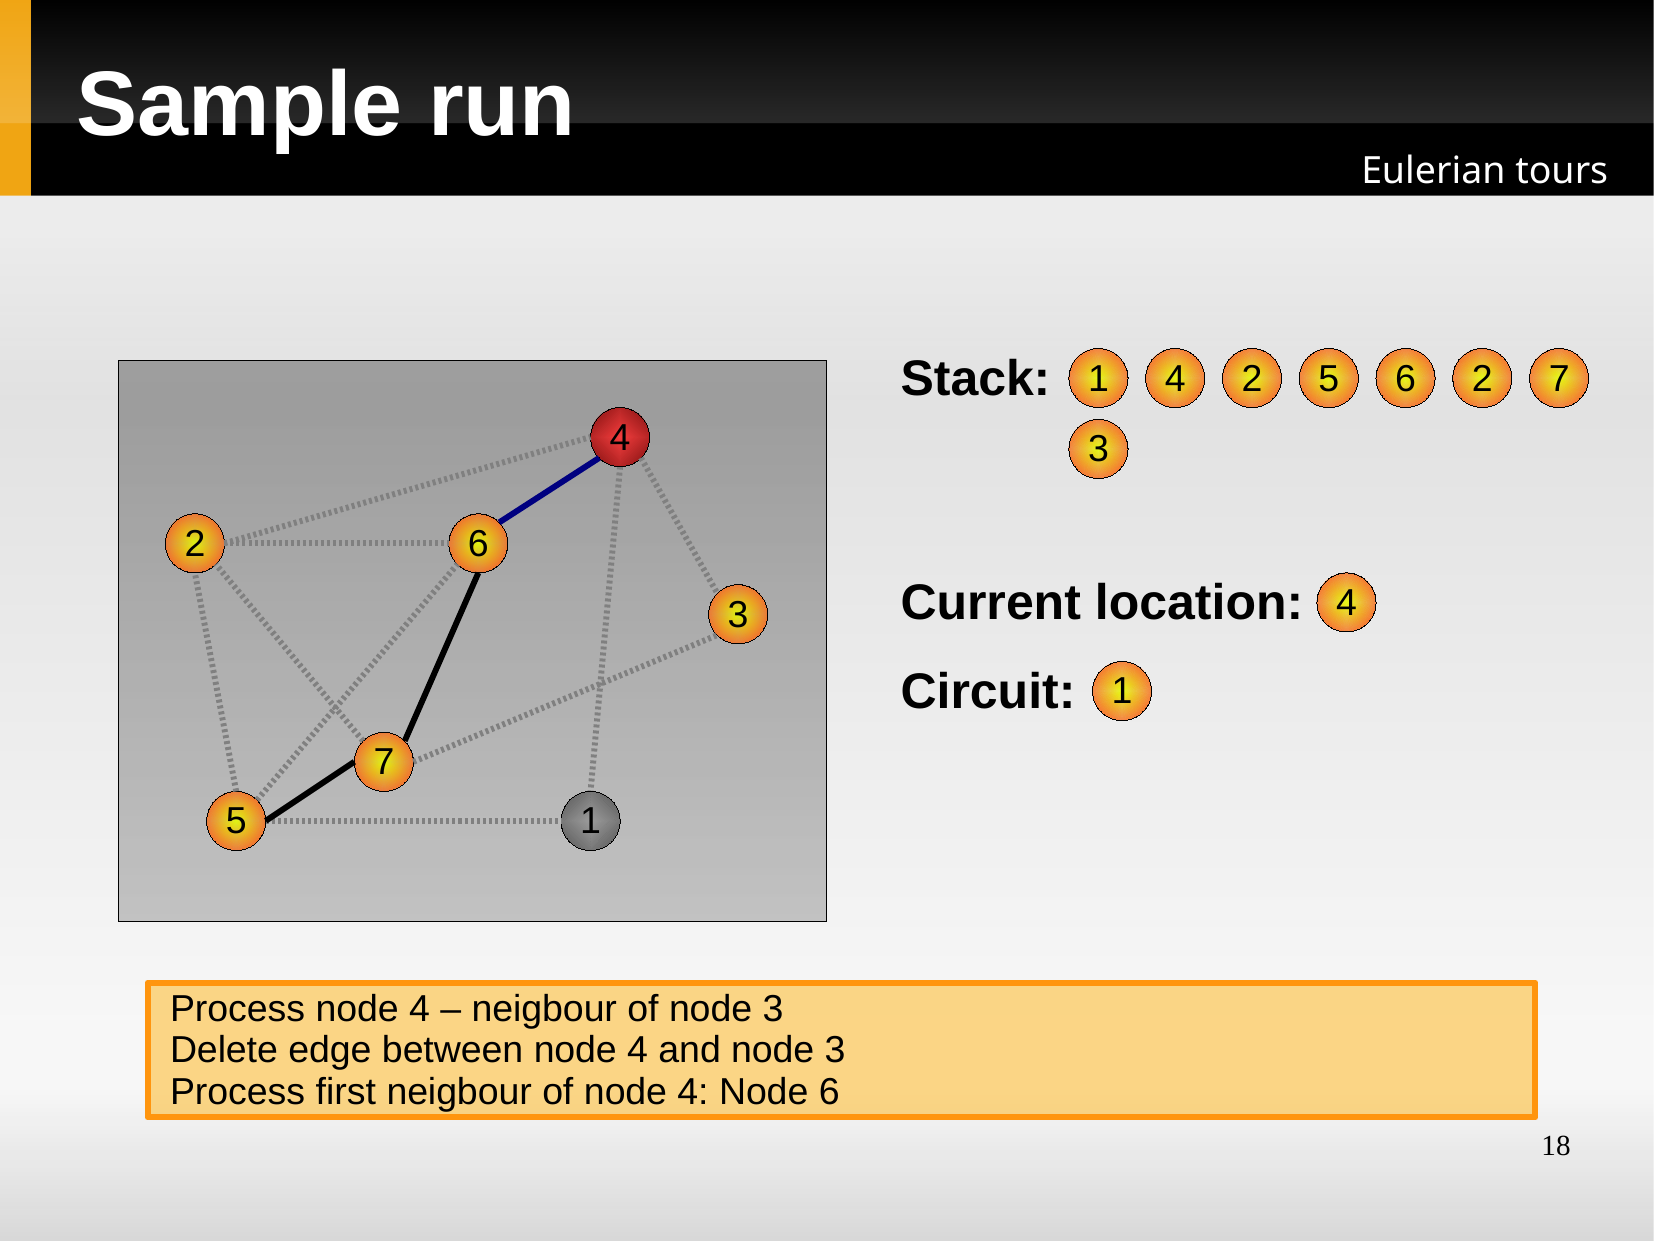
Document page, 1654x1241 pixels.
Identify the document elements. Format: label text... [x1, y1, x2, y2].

text_box 5 [1299, 348, 1359, 408]
text_box Process node 4 – neigbour of node 3 Delete edge between node 4 and node 3 Process first neigbour of node 4: Node 6 [147, 982, 1536, 1118]
text_box Stack: [885, 342, 1123, 414]
title Sample run [76, 0, 1565, 208]
text_box 1 [561, 791, 621, 851]
text_box 3 [1068, 419, 1129, 479]
text_box 7 [354, 732, 414, 792]
text_box 7 [1529, 348, 1589, 408]
text_box [118, 360, 827, 922]
text_box Current location: [885, 567, 1359, 638]
text_box 1 [1092, 661, 1152, 721]
text_box 4 [1316, 572, 1377, 632]
text_box 2 [1452, 348, 1512, 408]
text_box 2 [1222, 348, 1282, 408]
text_box 1 [1068, 348, 1129, 408]
picture [0, 0, 1654, 1241]
text_box 4 [1145, 348, 1205, 408]
text_box 5 [206, 791, 266, 851]
text_box 3 [708, 584, 768, 644]
text_box 2 [165, 513, 225, 573]
text_box 6 [1375, 348, 1436, 408]
text_box Circuit: [885, 655, 1093, 727]
text_box 6 [448, 513, 508, 573]
text_box 4 [590, 407, 650, 467]
